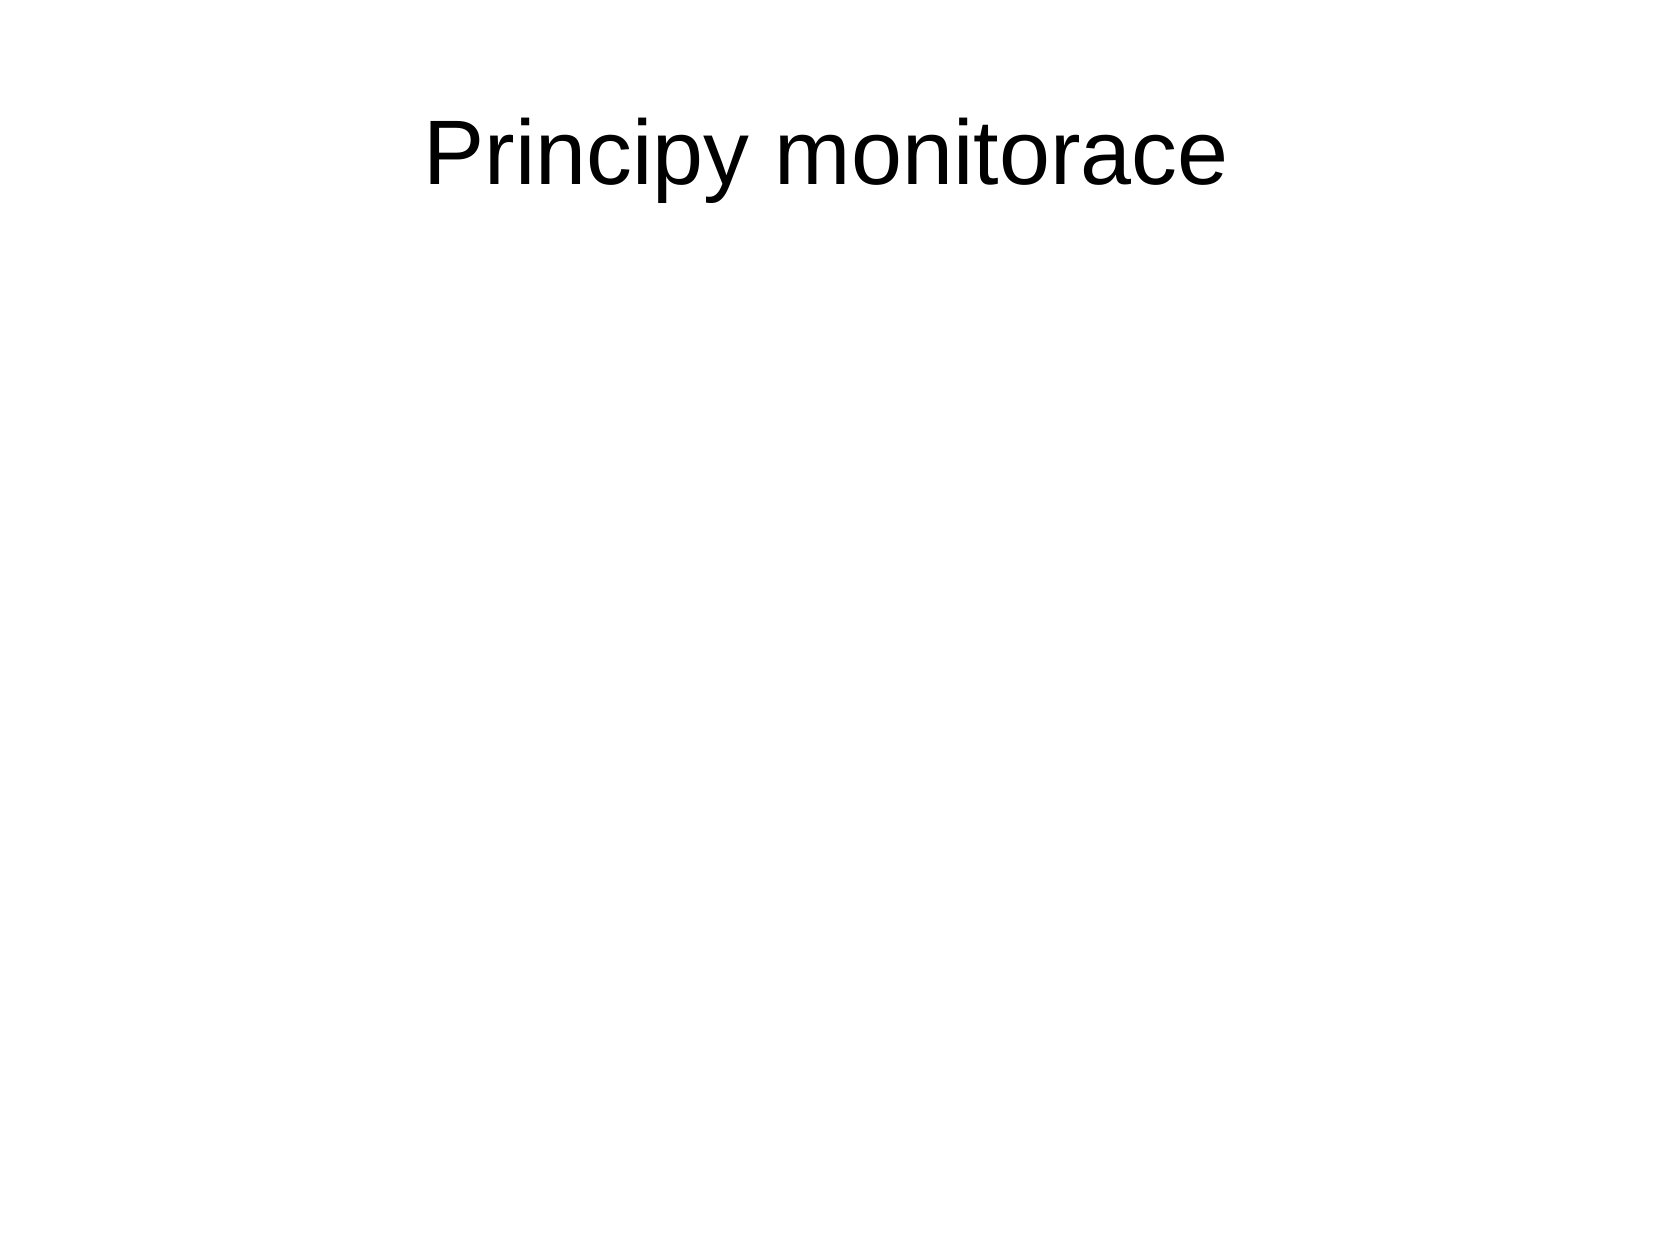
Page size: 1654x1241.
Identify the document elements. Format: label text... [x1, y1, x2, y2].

title Principy monitorace [82, 56, 1571, 250]
